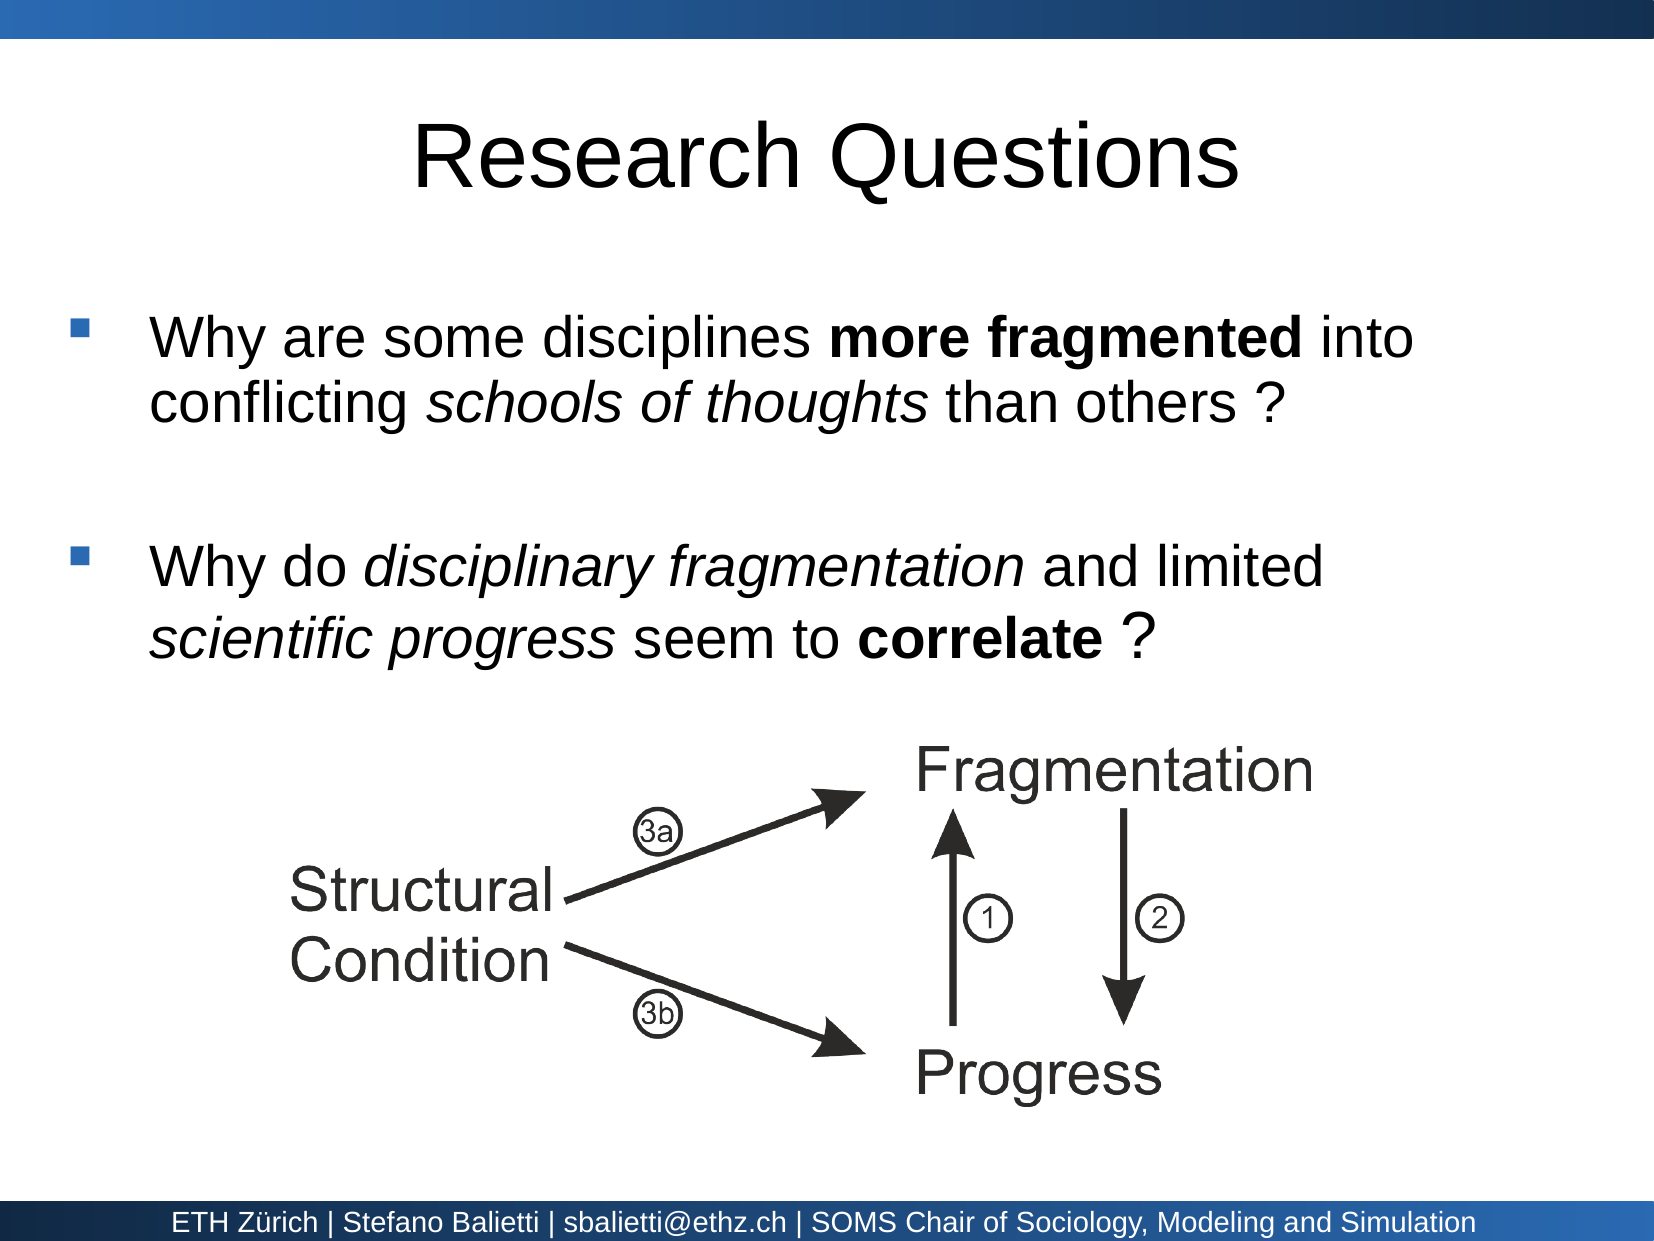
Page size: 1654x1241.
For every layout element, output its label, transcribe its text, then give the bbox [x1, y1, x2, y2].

title Research Questions [0, 105, 1654, 208]
picture [288, 746, 1311, 1107]
list Why are some disciplines more fragmented into conflicting schools of thoughts than others ? Why do disciplinary fragmentation and limited scientific progress seem to correlate ? [65, 305, 1531, 1175]
